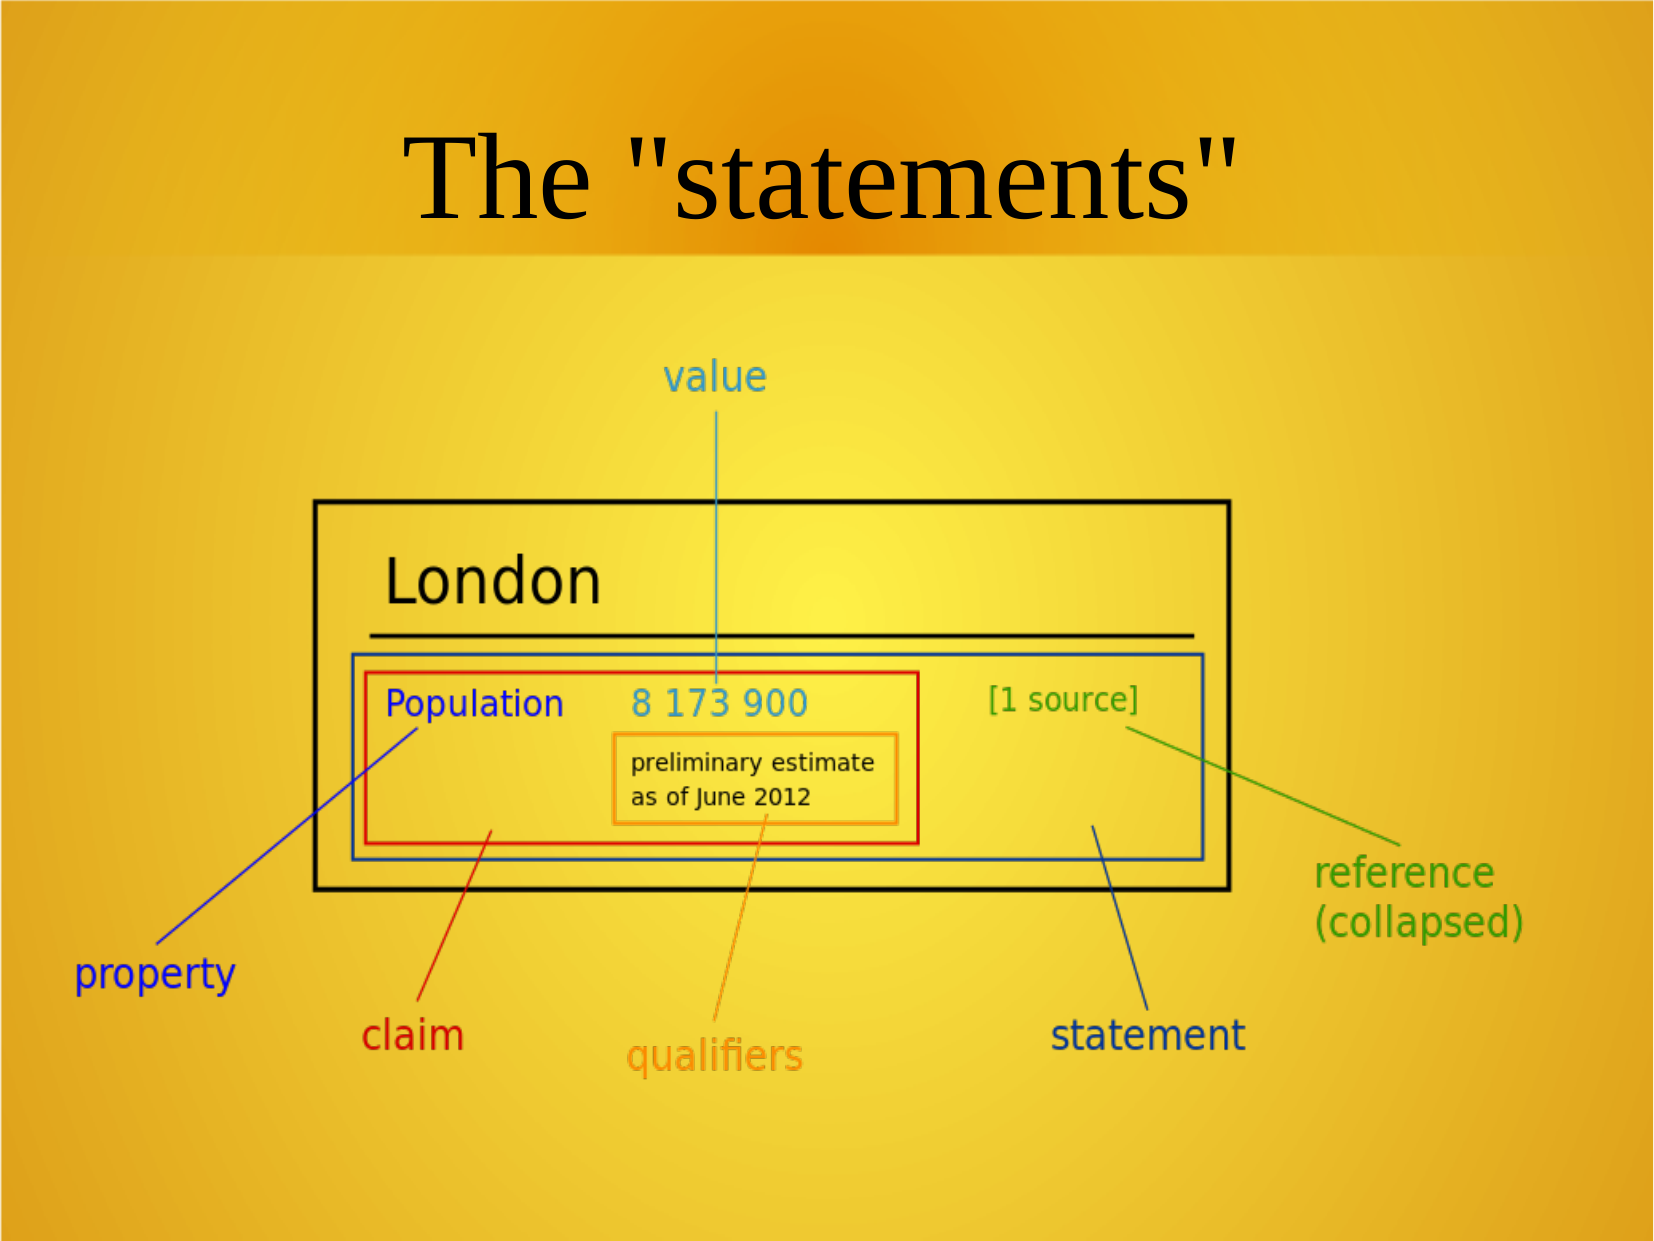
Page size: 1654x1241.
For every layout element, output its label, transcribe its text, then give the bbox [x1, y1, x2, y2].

title The "statements" [78, 70, 1567, 278]
picture [0, 0, 1654, 1241]
